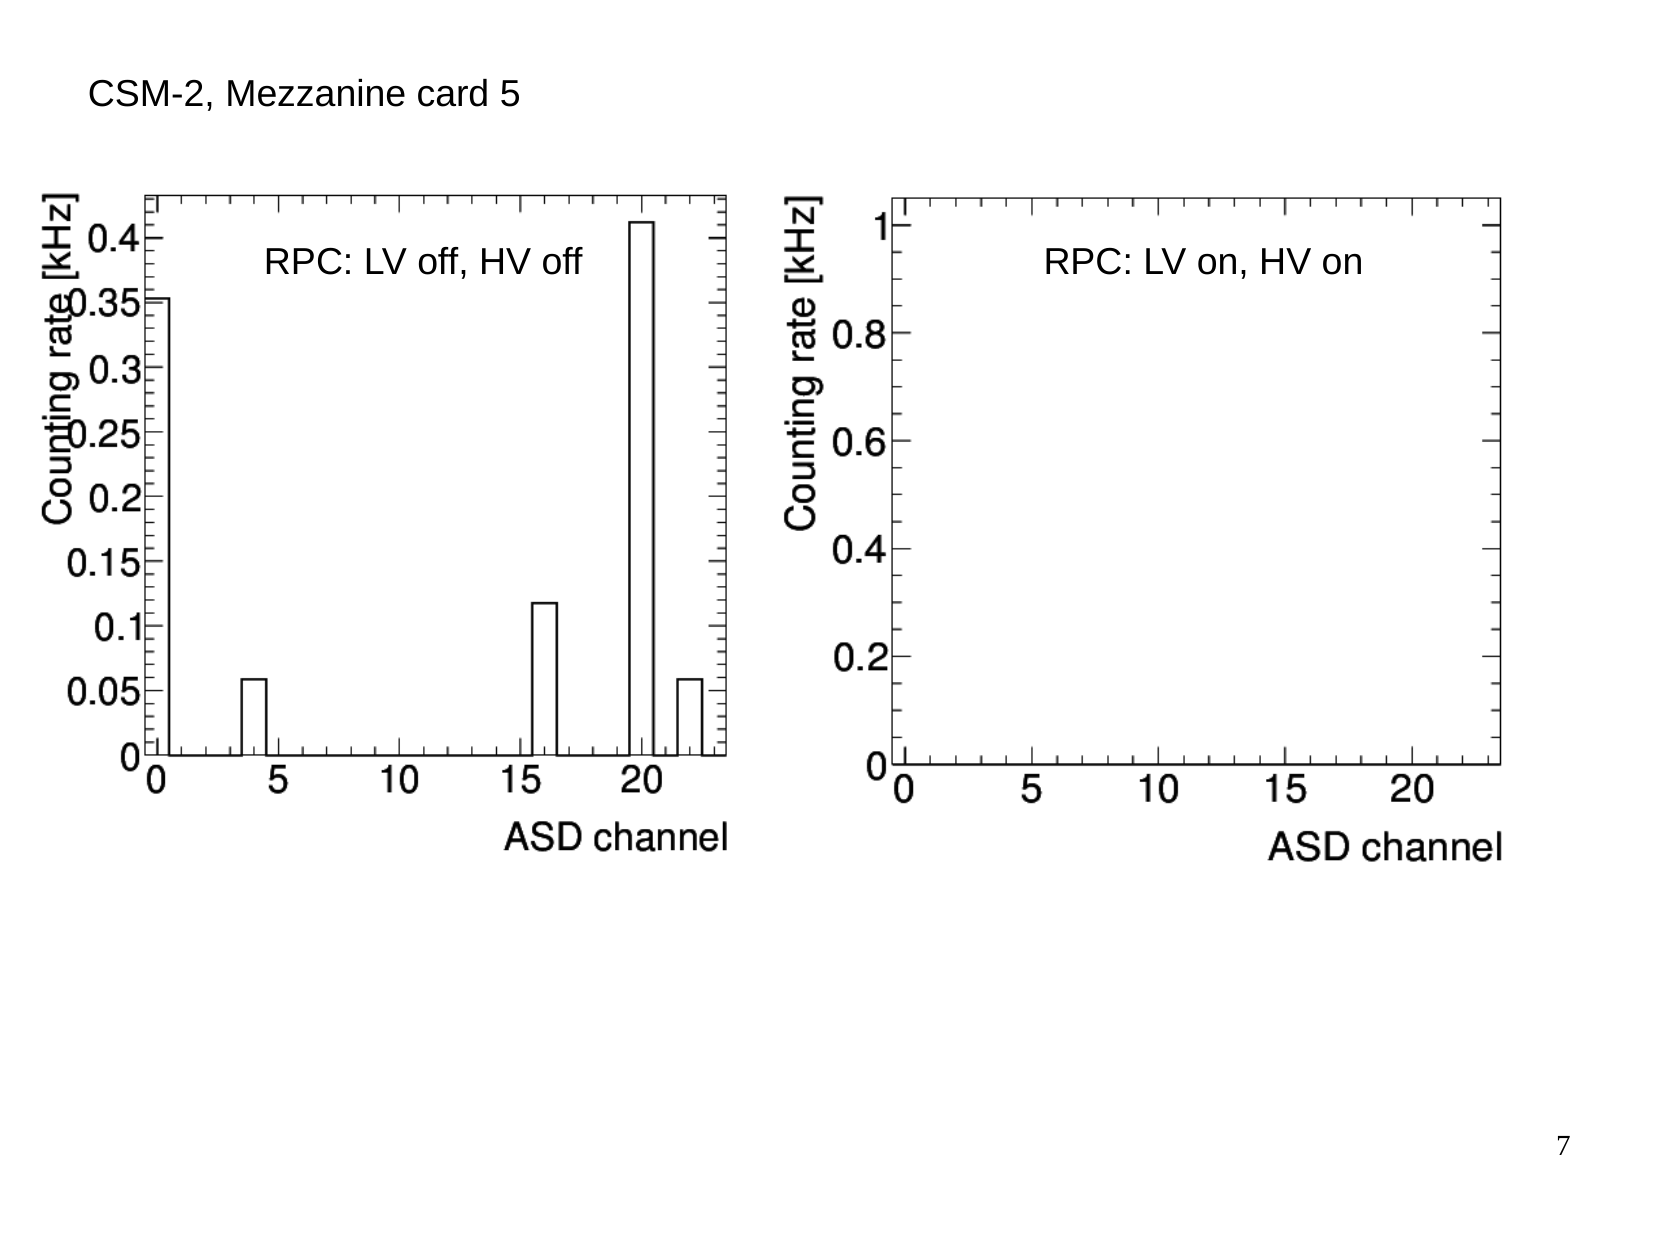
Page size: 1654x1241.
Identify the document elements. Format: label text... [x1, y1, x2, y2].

picture [768, 183, 1519, 879]
text_box RPC: LV off, HV off [249, 233, 661, 291]
text_box RPC: LV on, HV on [1028, 233, 1441, 291]
text_box CSM-2, Mezzanine card 5 [73, 65, 1512, 123]
picture [7, 170, 758, 870]
